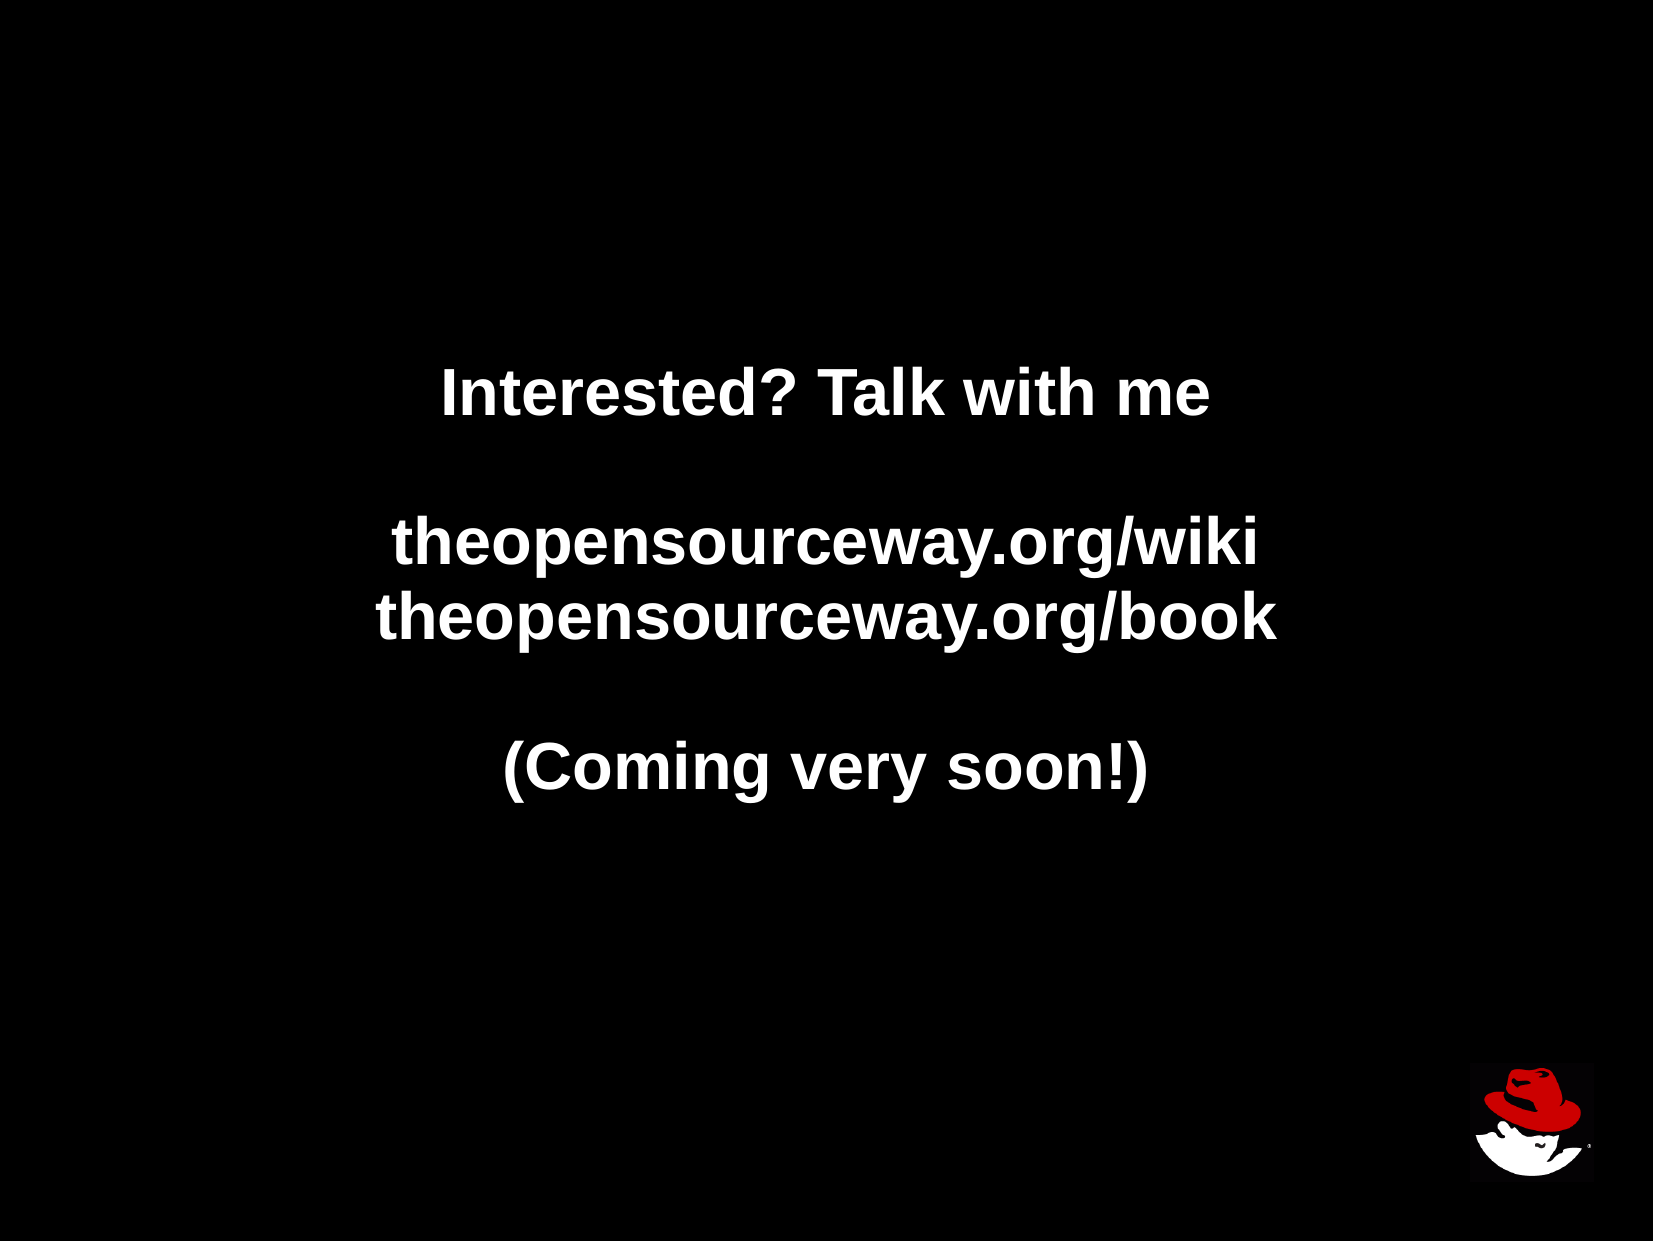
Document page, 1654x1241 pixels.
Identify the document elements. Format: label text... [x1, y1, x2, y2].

picture [1470, 1063, 1594, 1182]
subtitle Interested? Talk with me theopensourceway.org/wiki theopensourceway.org/book (Coming very soon!) [82, 49, 1571, 1109]
